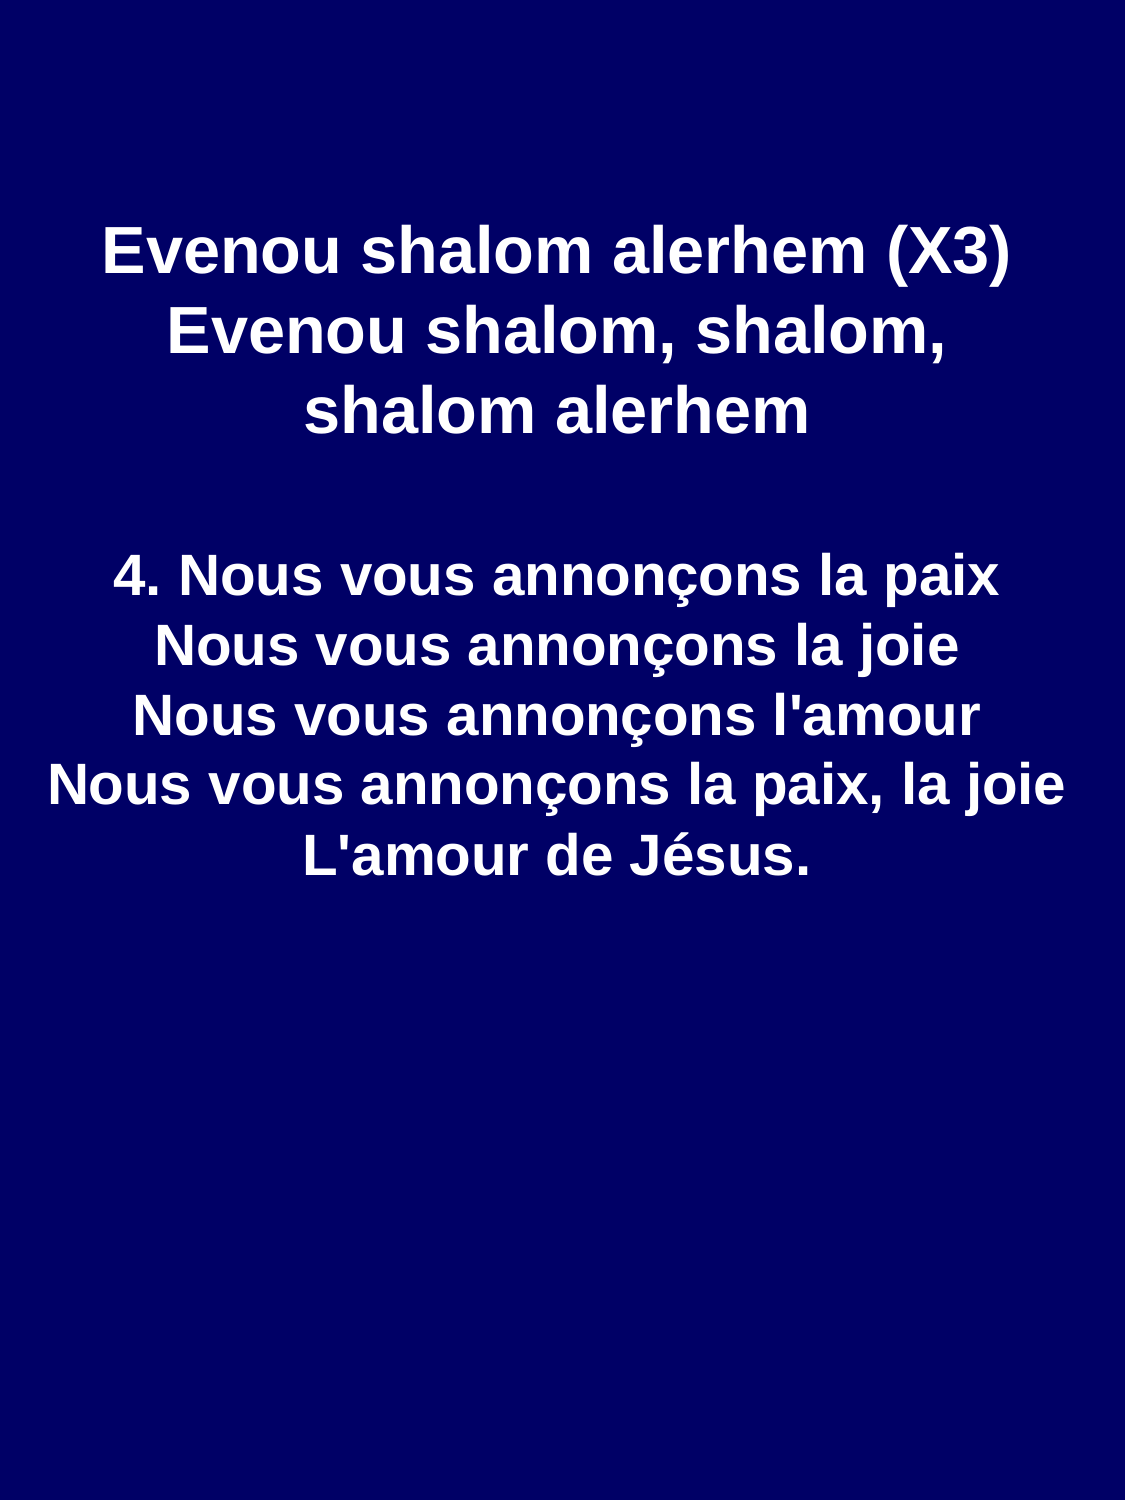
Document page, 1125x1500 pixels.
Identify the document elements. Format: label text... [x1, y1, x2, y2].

text_box Evenou shalom alerhem (X3) Evenou shalom, shalom, shalom alerhem 4. Nous vous annonçons la paix Nous vous annonçons la joie Nous vous annonçons l'amour Nous vous annonçons la paix, la joie L'amour de Jésus. [4, 64, 1111, 355]
